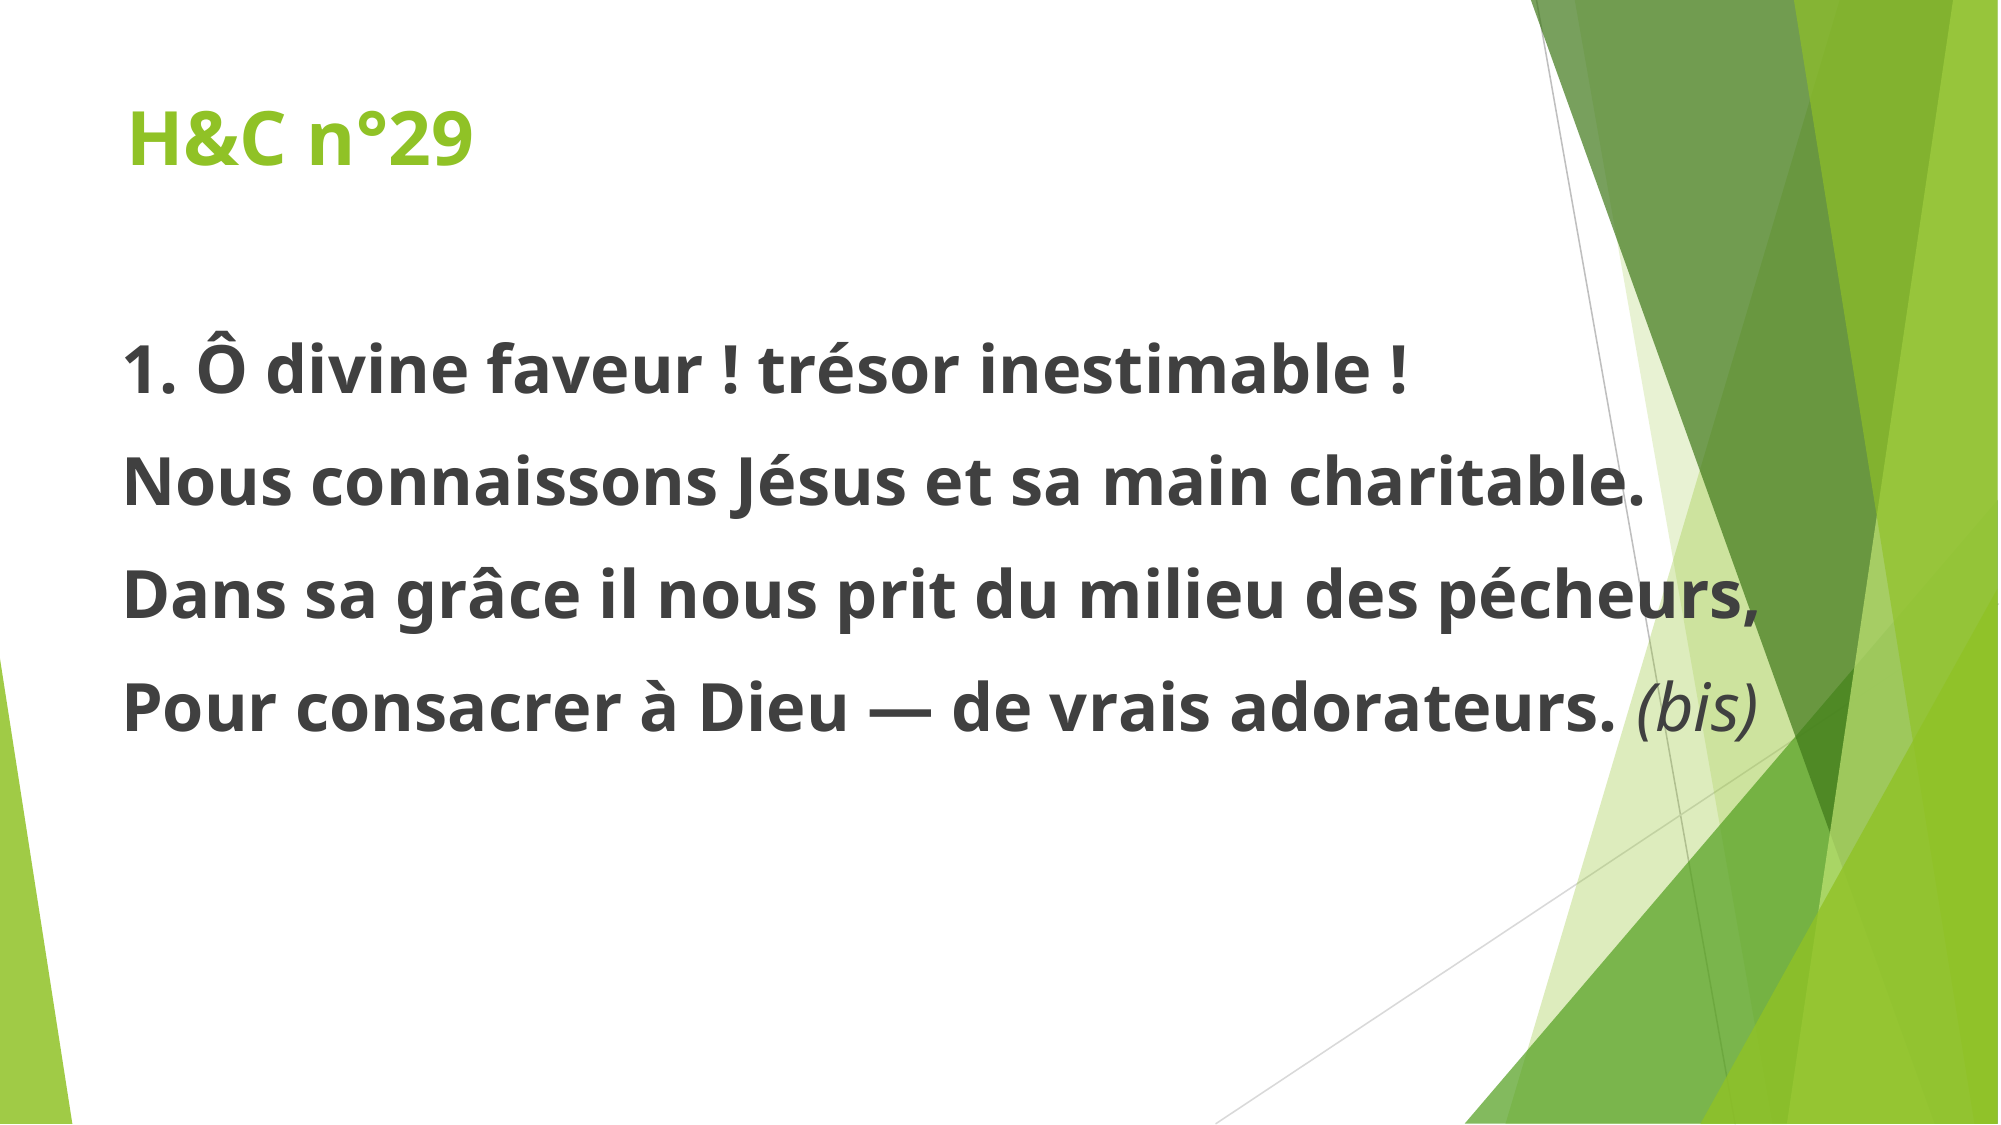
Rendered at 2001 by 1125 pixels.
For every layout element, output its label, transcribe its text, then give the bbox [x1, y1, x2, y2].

text_box 1. Ô divine faveur ! trésor inestimable ! Nous connaissons Jésus et sa main charitable. Dans sa grâce il nous prit du milieu des pécheurs, Pour consacrer à Dieu — de vrais adorateurs. (bis) [106, 307, 1973, 1037]
text_box H&C n°29 [111, 82, 1522, 213]
